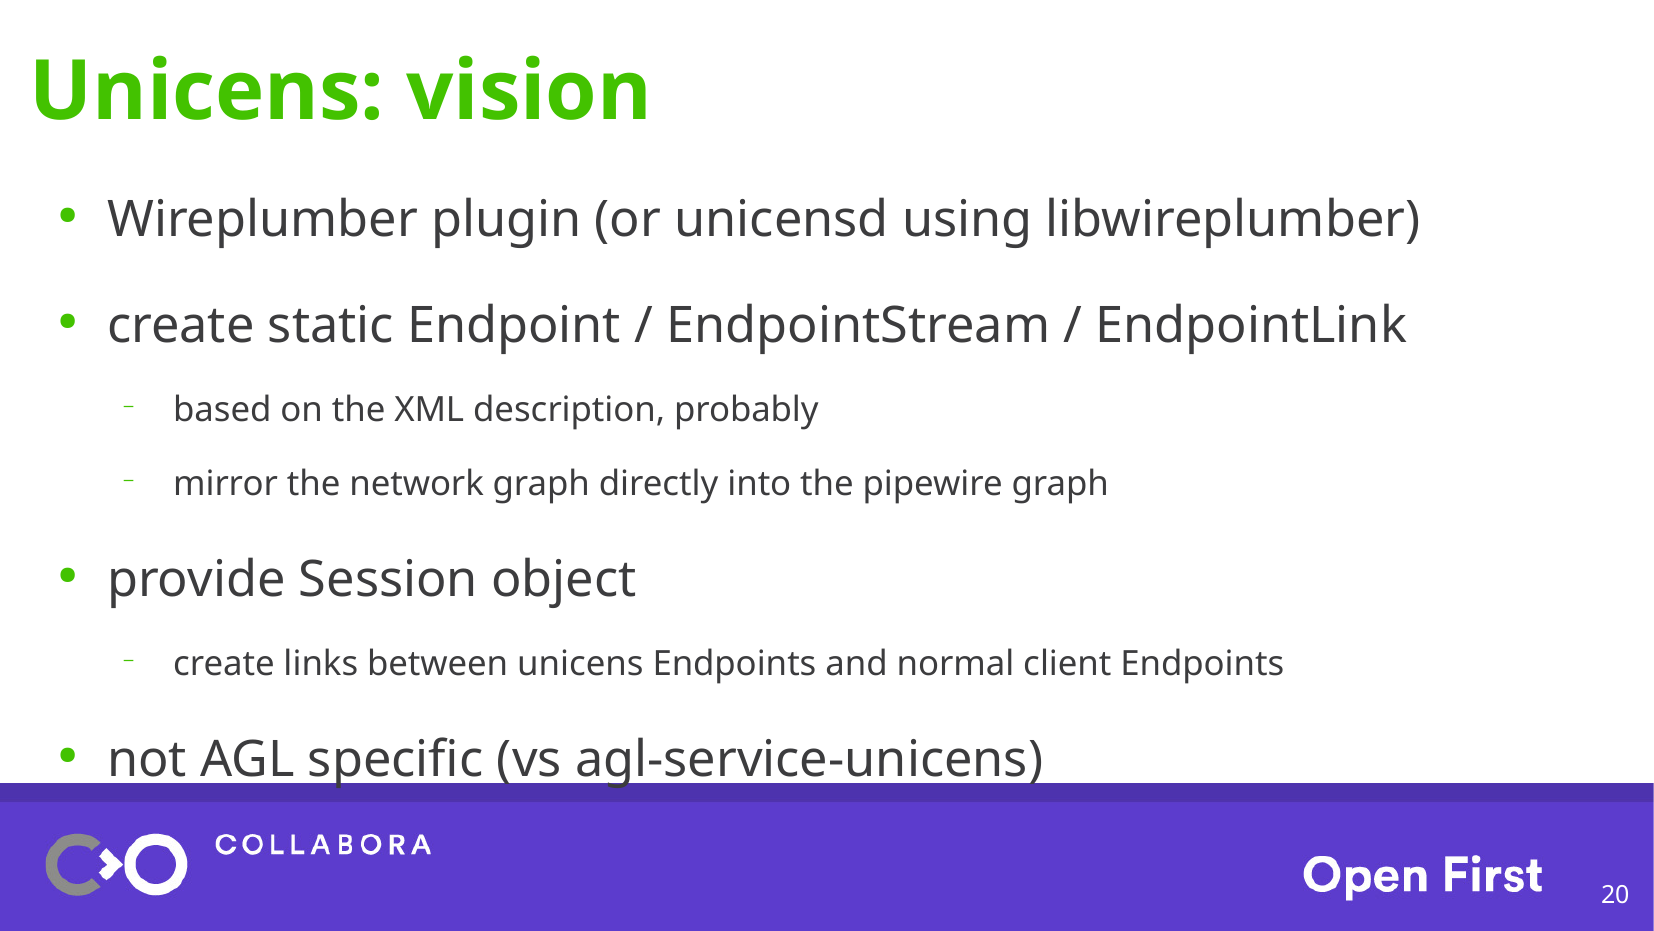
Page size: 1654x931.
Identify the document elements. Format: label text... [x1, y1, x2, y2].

picture [0, 0, 1654, 931]
title Unicens: vision [29, 28, 1603, 147]
list Wireplumber plugin (or unicensd using libwireplumber) create static Endpoint / EndpointStream / EndpointLink based on the XML description, probably mirror the network graph directly into the pipewire graph provide Session object create links between unicens Endpoints and normal client Endpoints not AGL specific (vs agl-service-unicens) [41, 148, 1614, 792]
